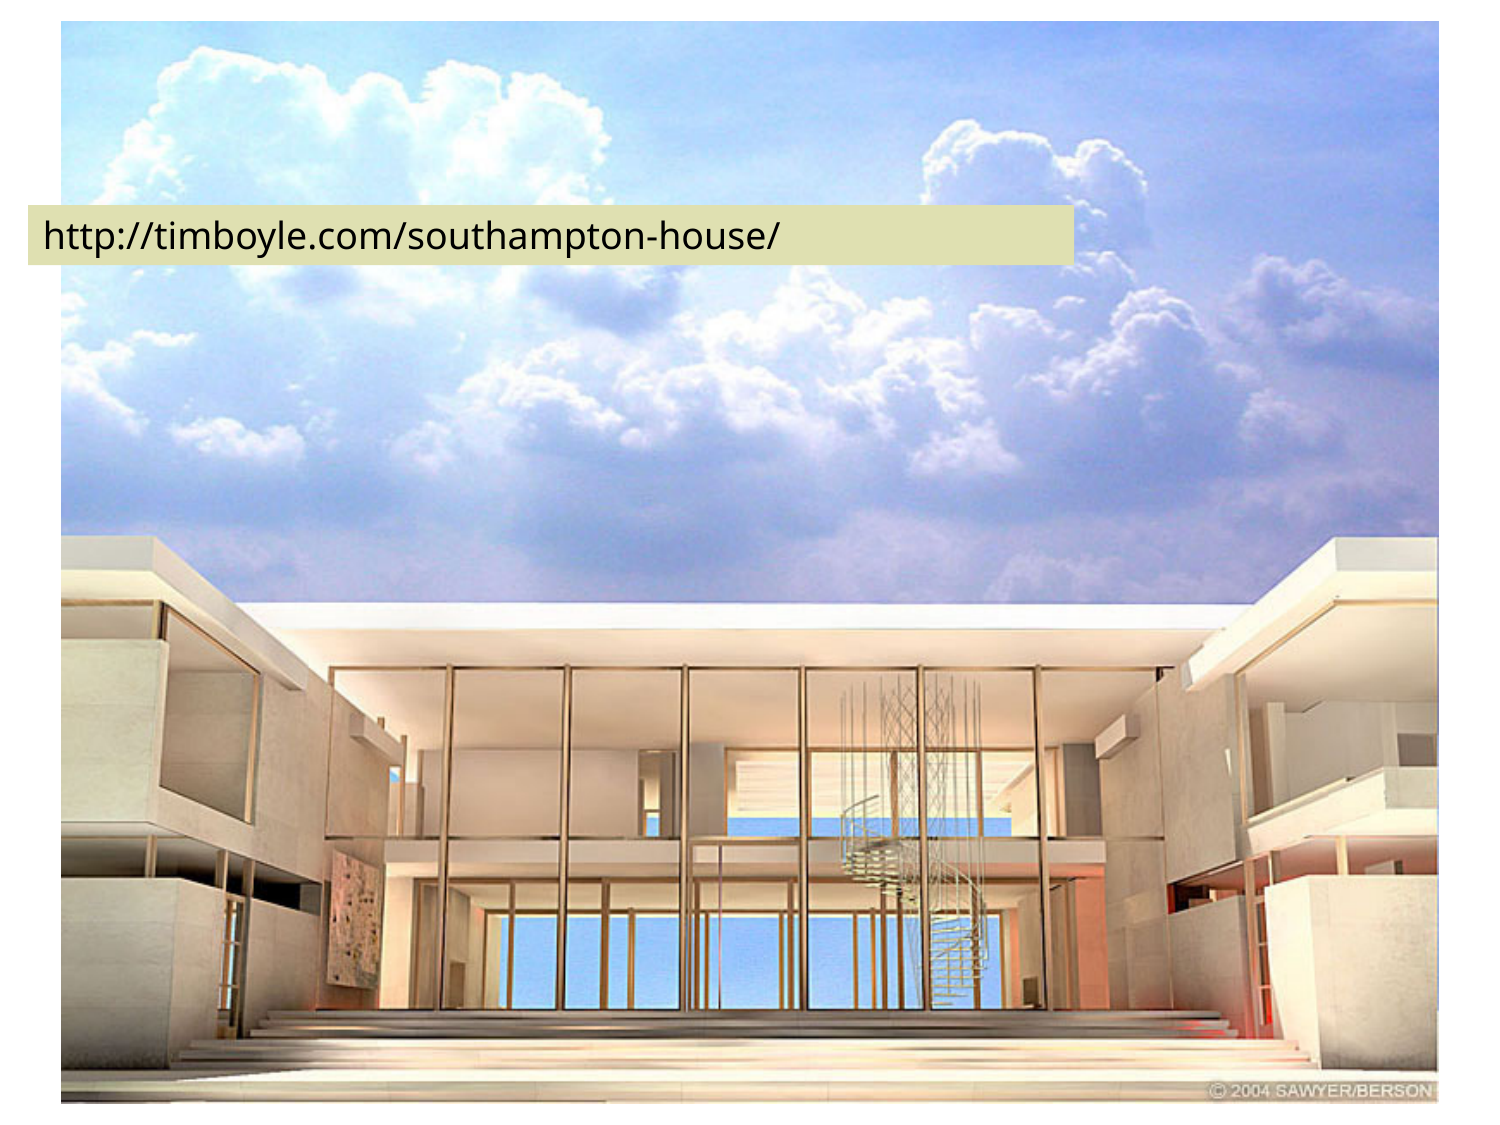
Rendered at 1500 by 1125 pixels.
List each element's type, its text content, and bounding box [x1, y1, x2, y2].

picture [61, 21, 1439, 1104]
text_box http://timboyle.com/southampton-house/ [28, 205, 1075, 266]
